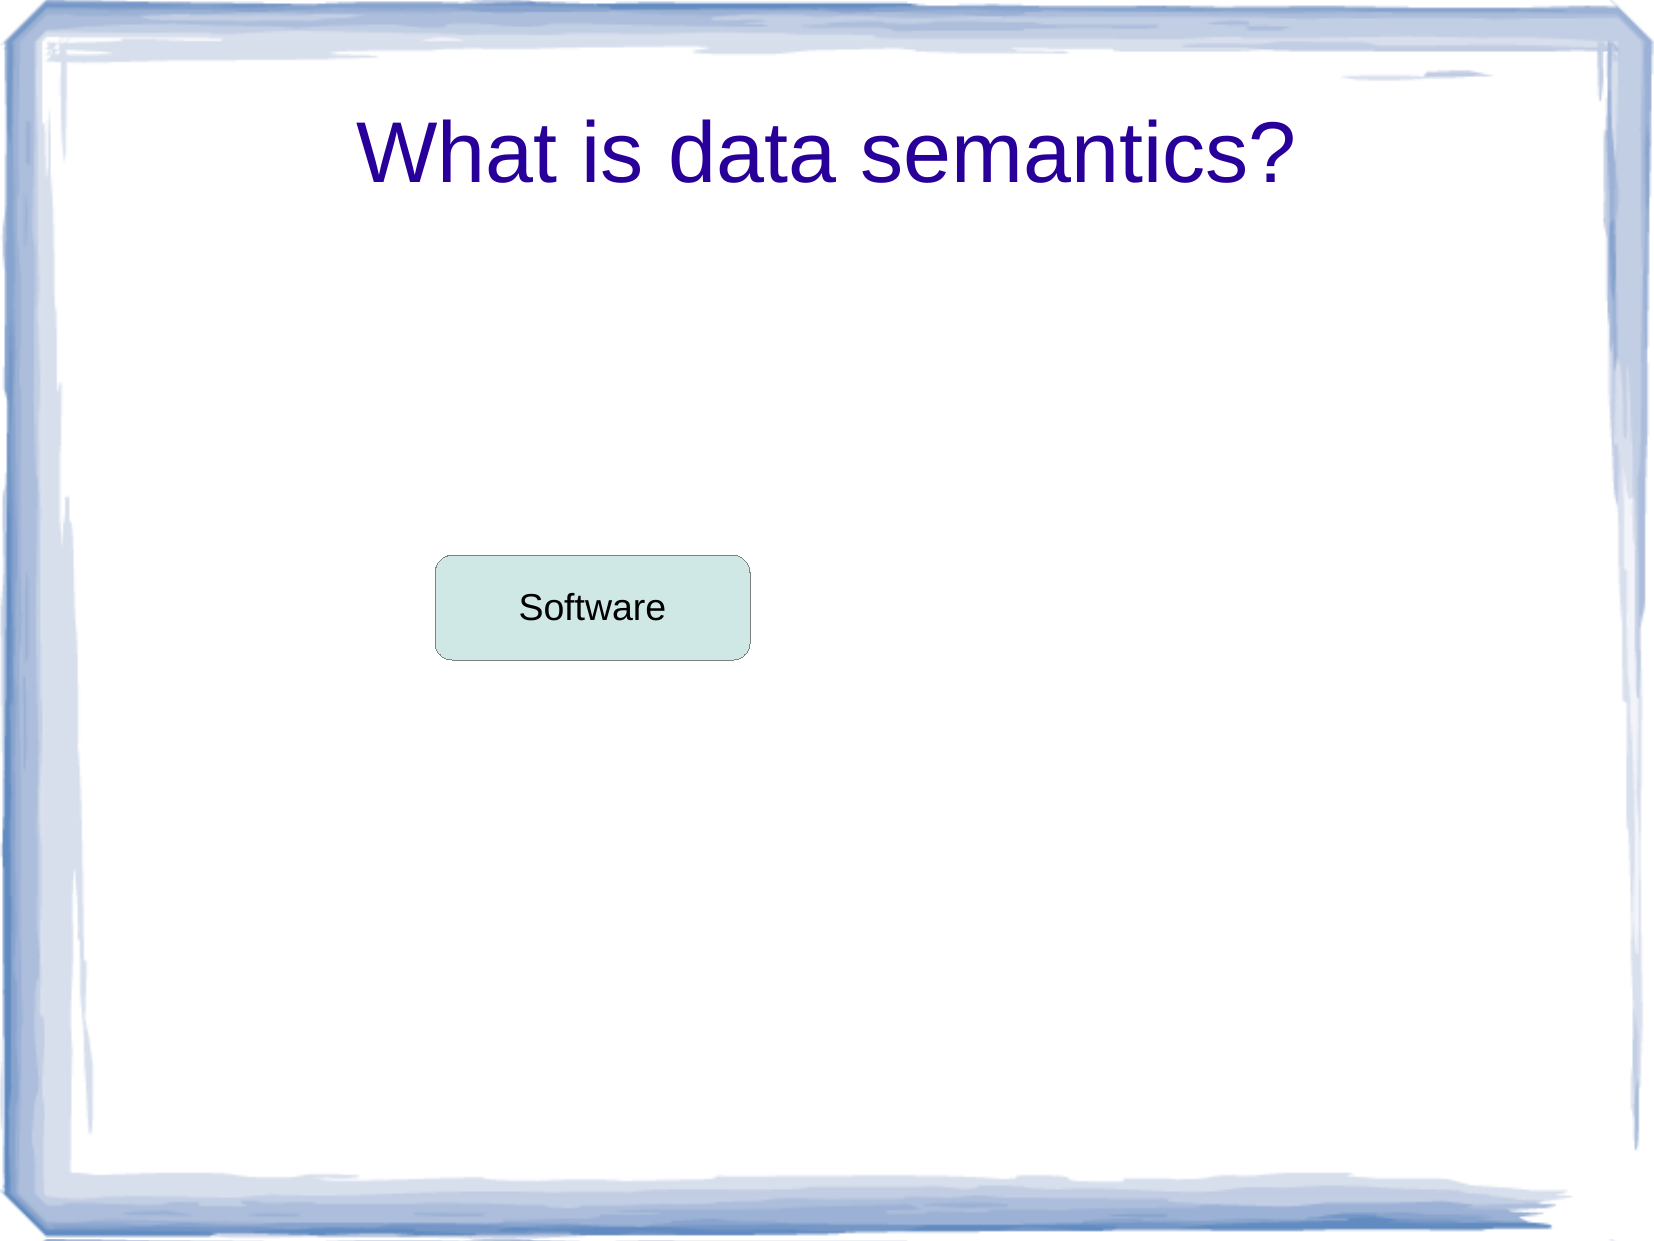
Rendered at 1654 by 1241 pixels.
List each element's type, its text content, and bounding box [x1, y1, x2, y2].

text_box Software [435, 555, 751, 661]
title What is data semantics? [82, 49, 1571, 257]
picture [0, 0, 1654, 1241]
